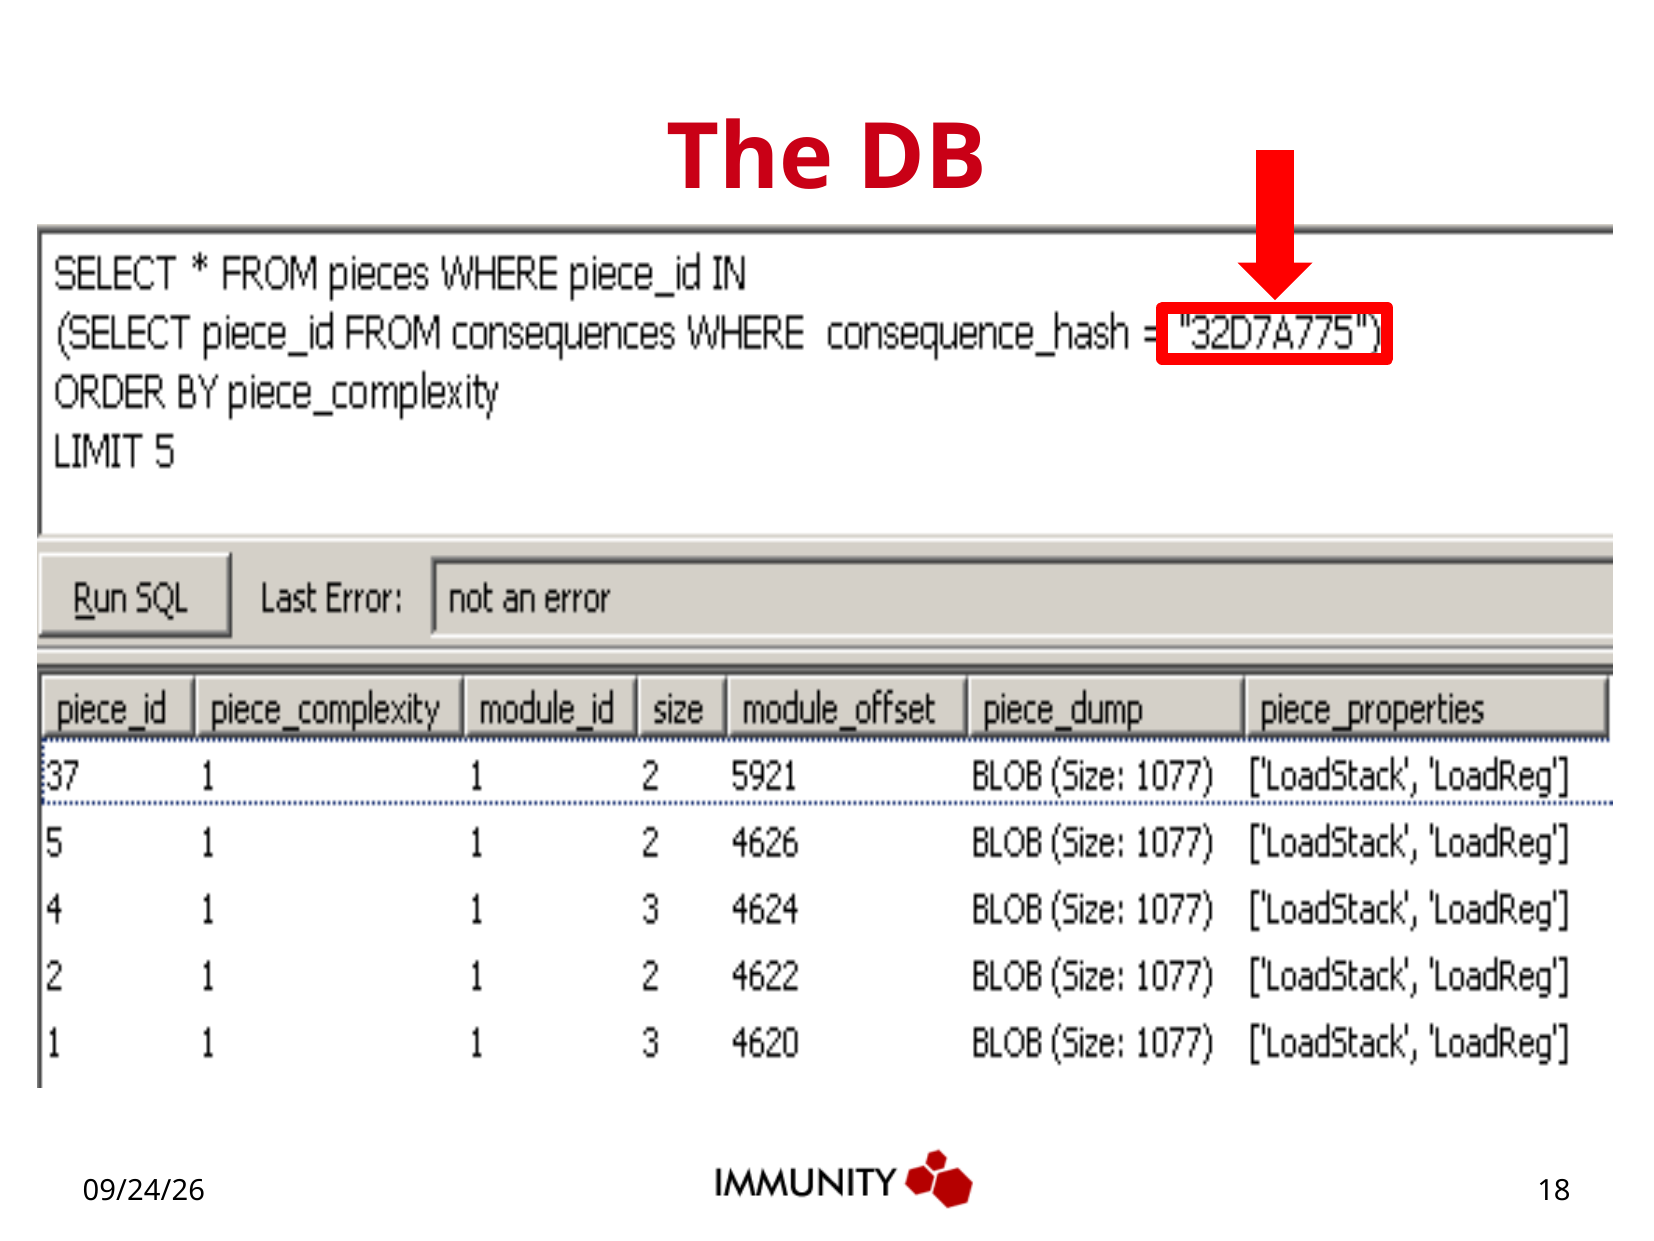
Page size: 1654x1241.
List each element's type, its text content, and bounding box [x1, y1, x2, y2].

picture [37, 224, 1613, 1088]
text_box [1237, 150, 1313, 301]
picture [694, 1130, 984, 1235]
title The DB [82, 56, 1571, 250]
